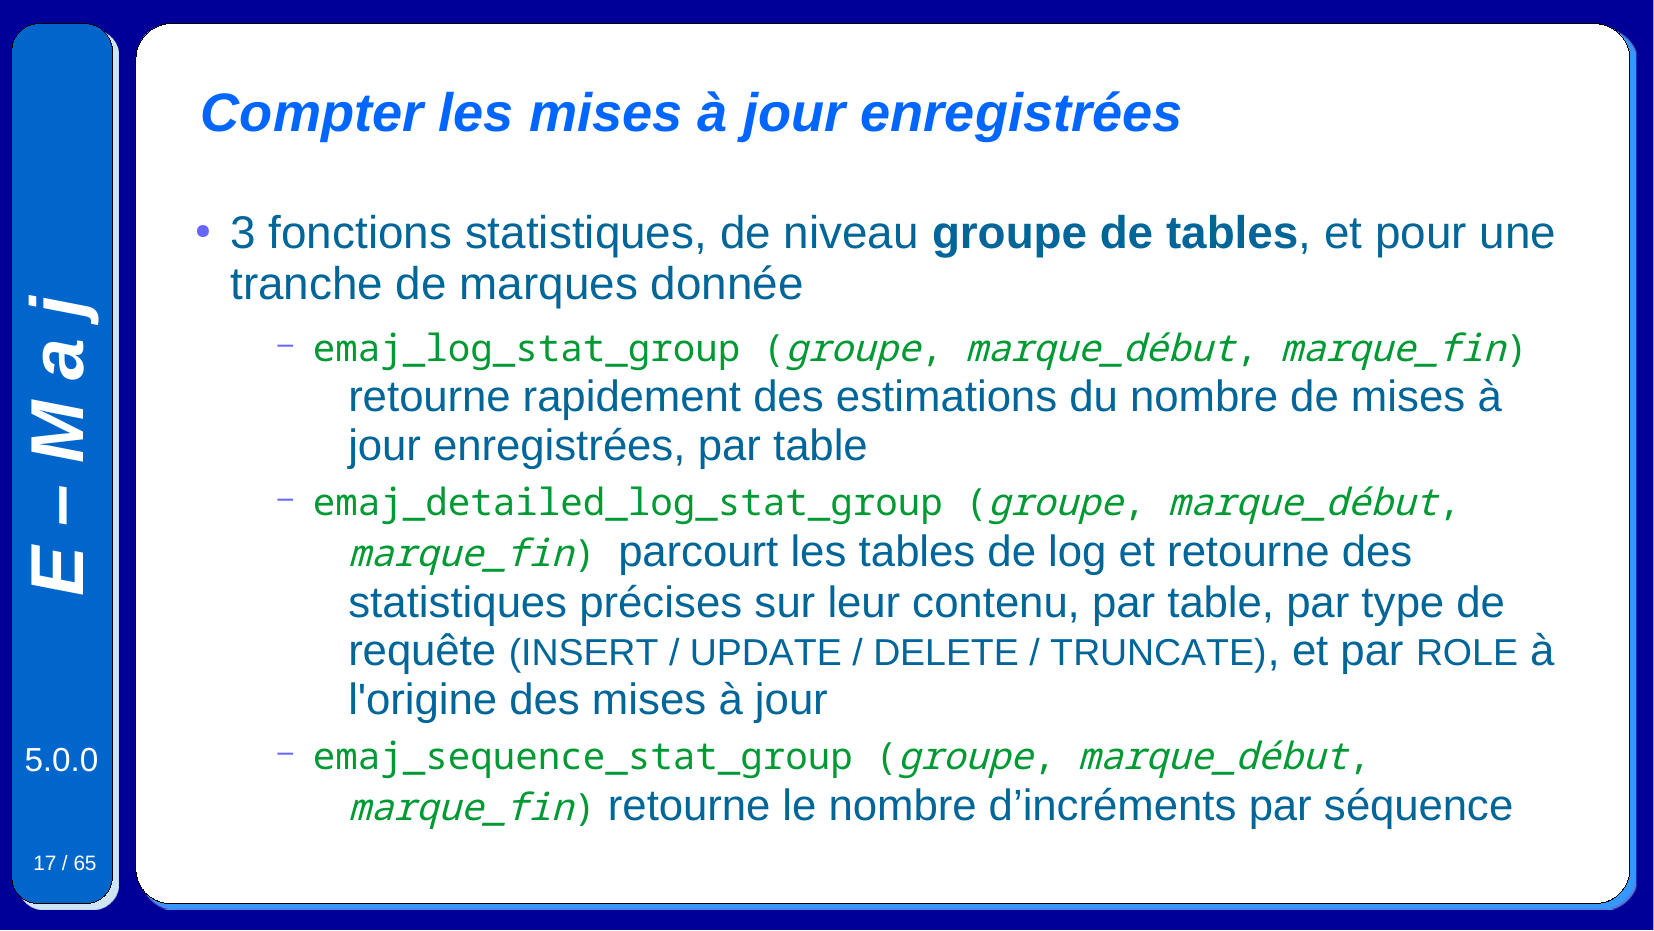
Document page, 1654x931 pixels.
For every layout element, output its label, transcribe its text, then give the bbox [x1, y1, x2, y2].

list 3 fonctions statistiques, de niveau groupe de tables, et pour une tranche de marques donnée emaj_log_stat_group (groupe, marque_début, marque_fin) retourne rapidement des estimations du nombre de mises à jour enregistrées, par table emaj_detailed_log_stat_group (groupe, marque_début, marque_fin) parcourt les tables de log et retourne des statistiques précises sur leur contenu, par table, par type de requête (INSERT / UPDATE / DELETE / TRUNCATE), et par ROLE à l'origine des mises à jour emaj_sequence_stat_group (groupe, marque_début, marque_fin) retourne le nombre d’incréments par séquence [177, 206, 1587, 889]
title Compter les mises à jour enregistrées [200, 34, 1575, 191]
